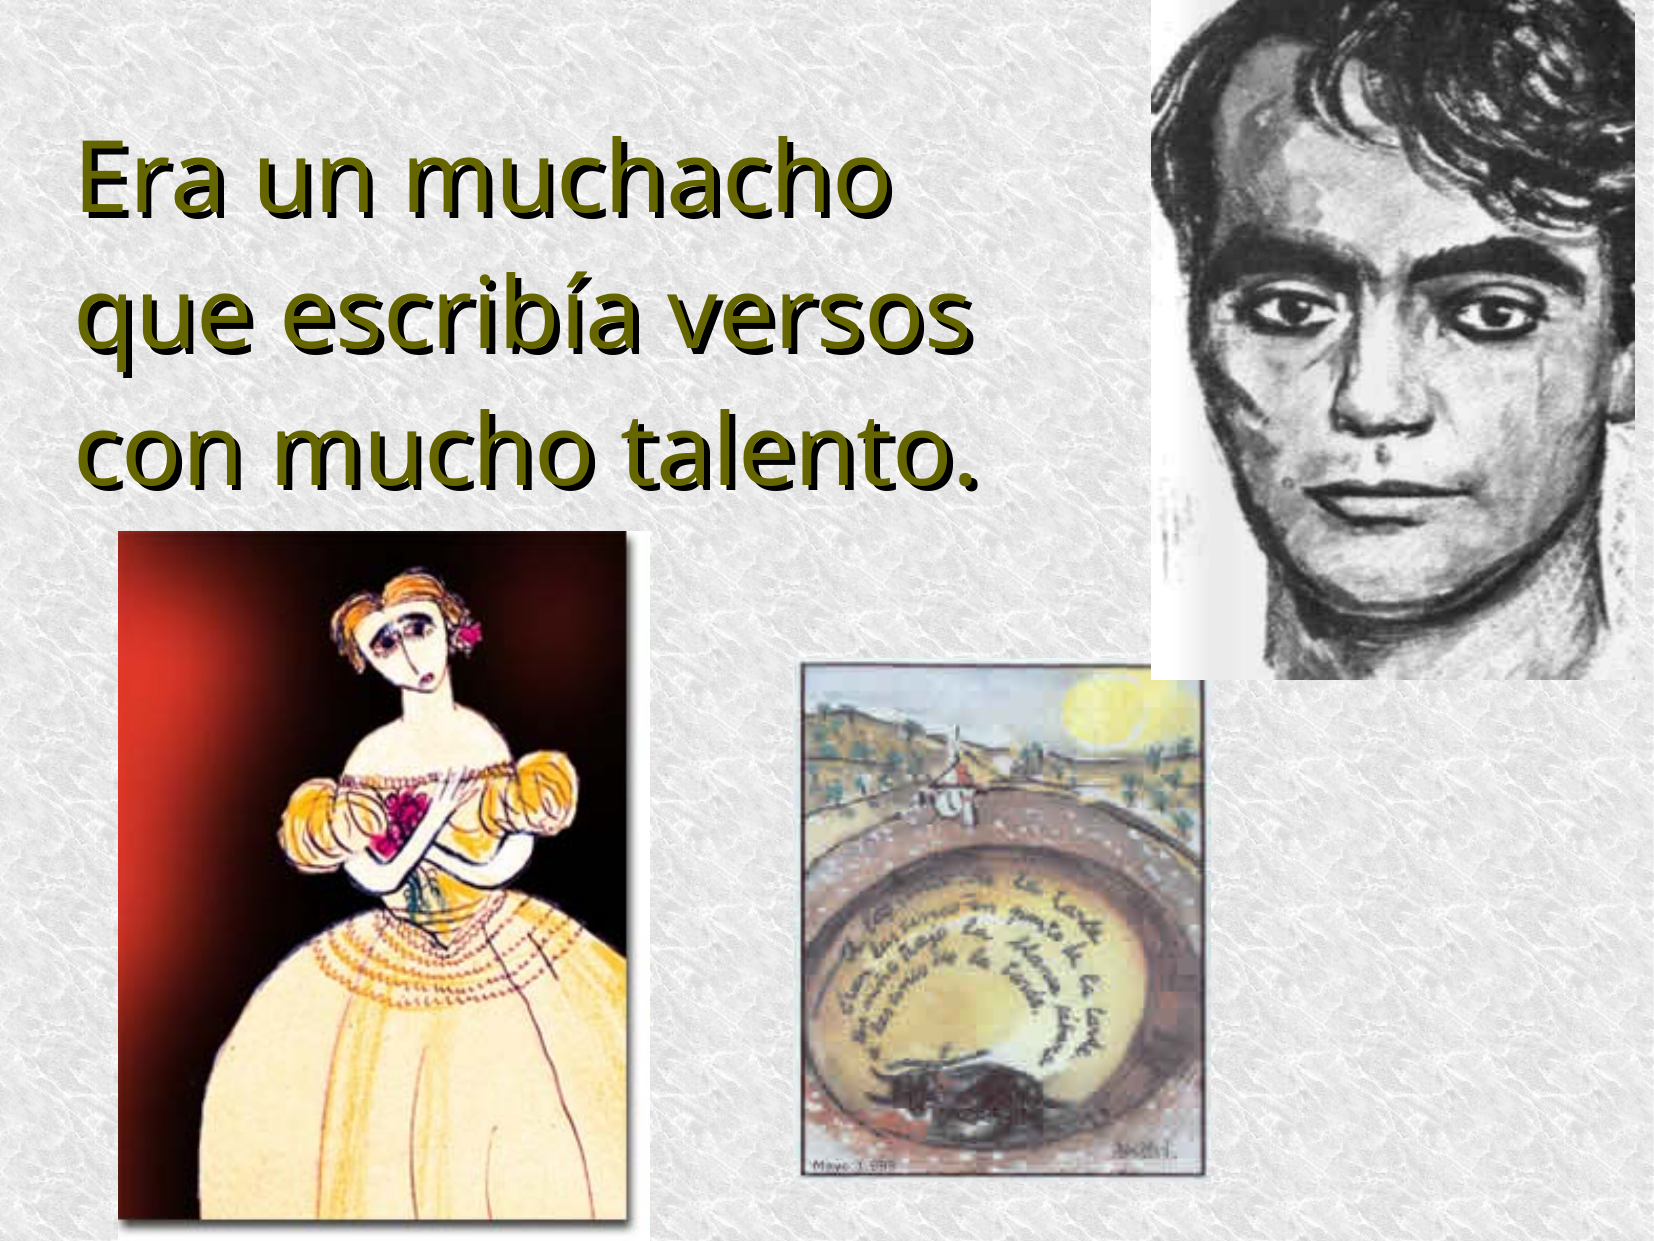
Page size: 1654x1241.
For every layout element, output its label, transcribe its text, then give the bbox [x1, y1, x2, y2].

text_box Era un muchacho que escribía versos con mucho talento. [59, 98, 1151, 532]
picture [0, 0, 1654, 1241]
